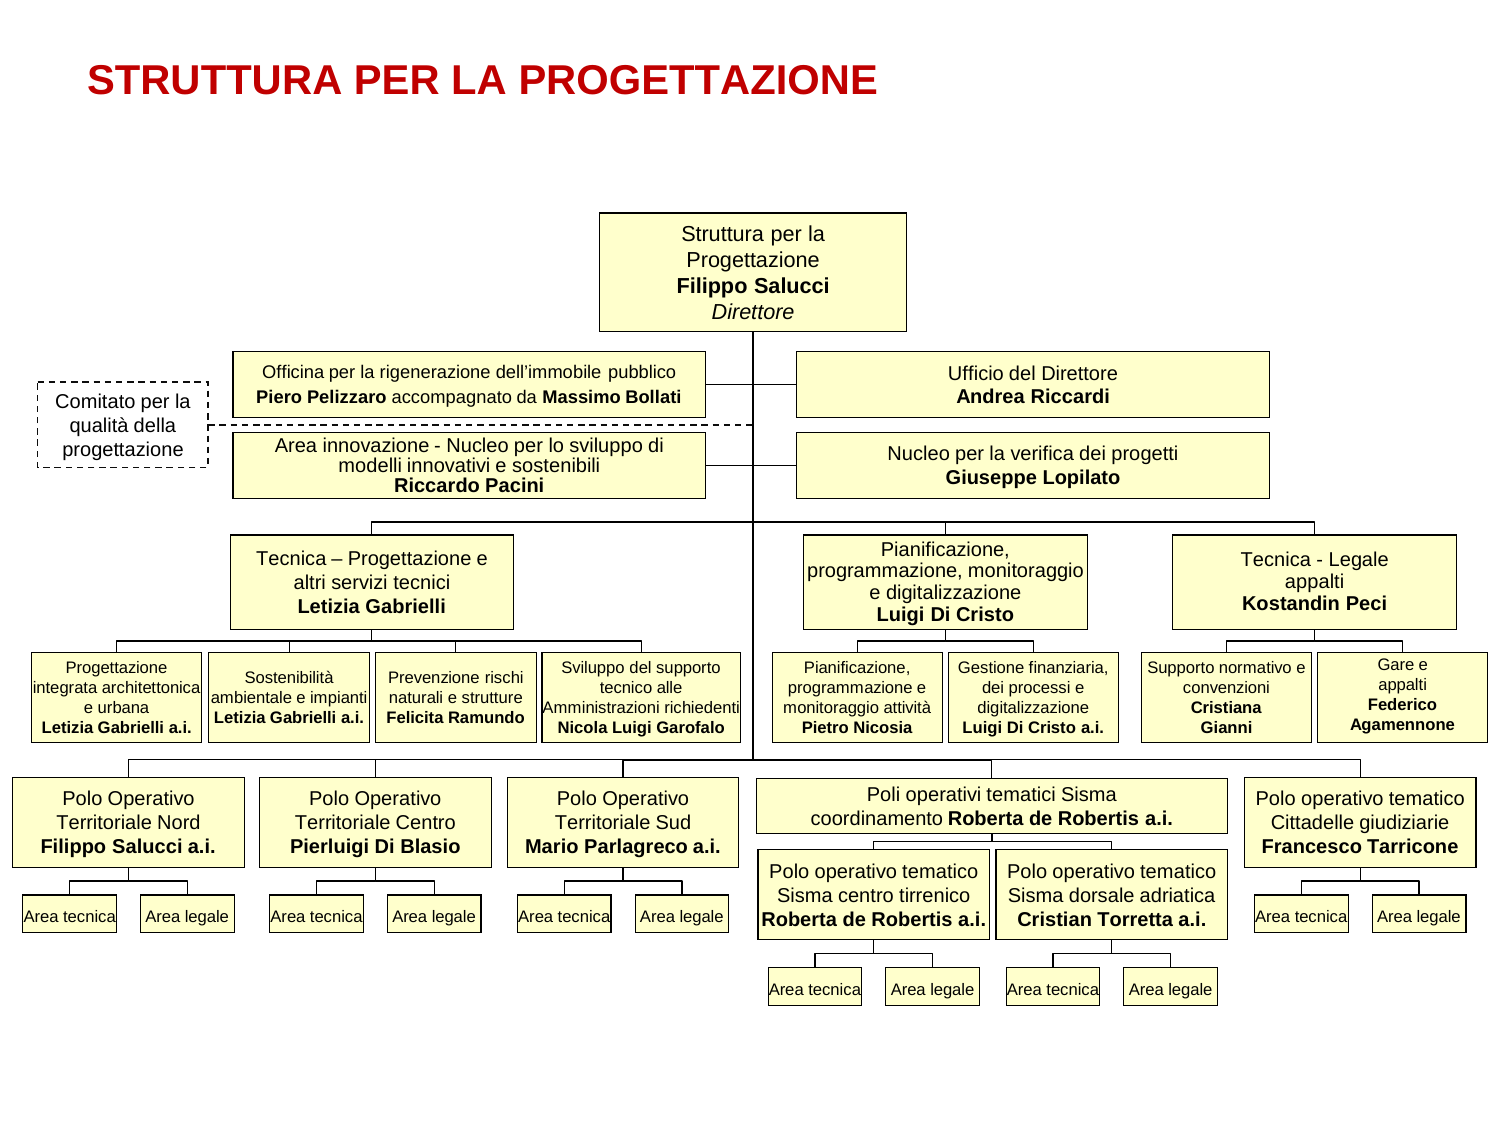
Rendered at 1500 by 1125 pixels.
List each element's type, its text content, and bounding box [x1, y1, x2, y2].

picture [11, 212, 1489, 1009]
text_box STRUTTURA PER LA PROGETTAZIONE [72, 45, 1462, 128]
